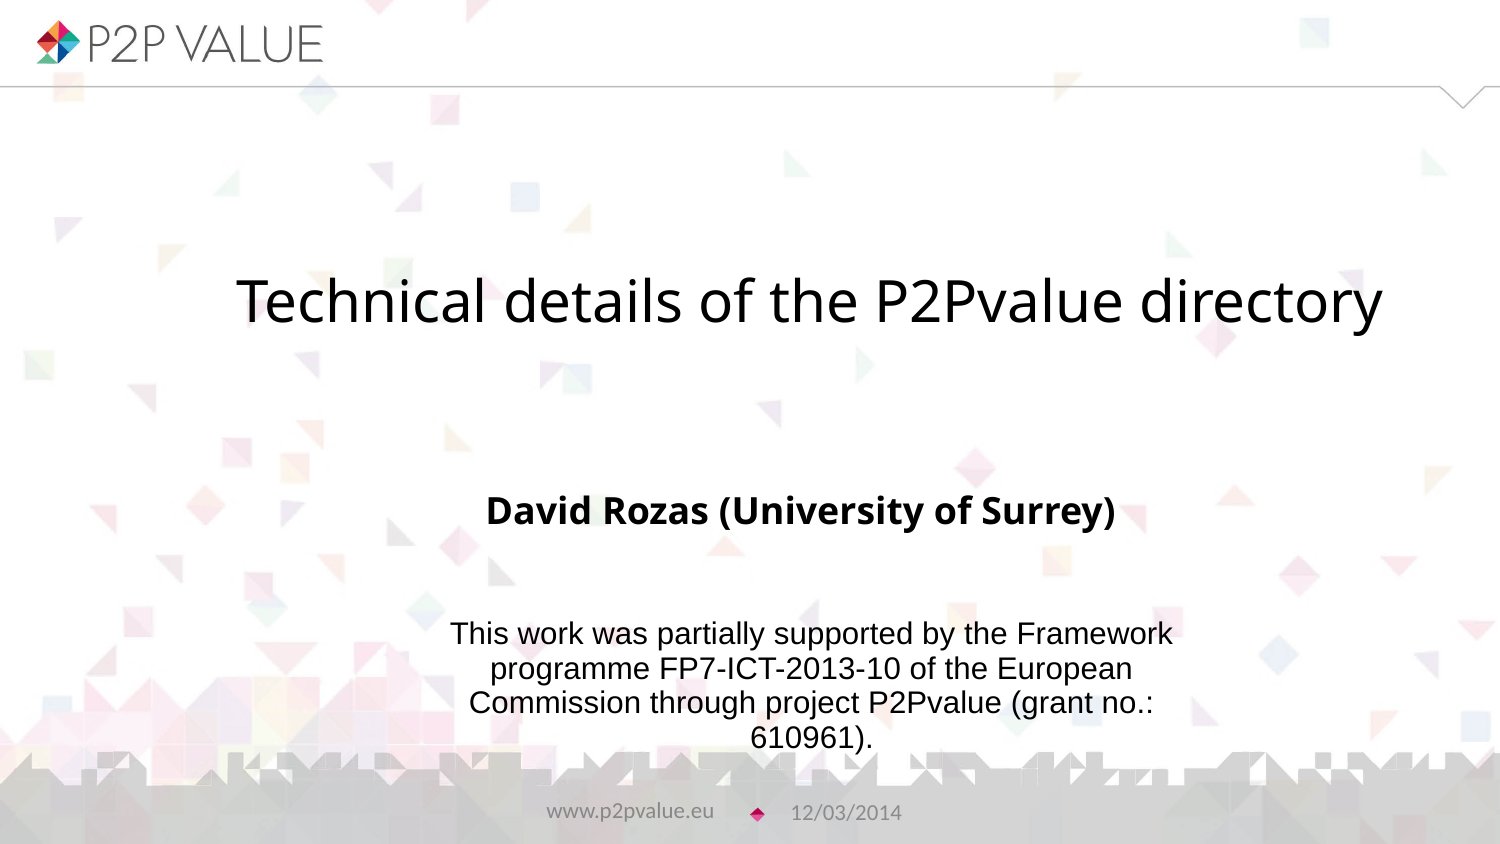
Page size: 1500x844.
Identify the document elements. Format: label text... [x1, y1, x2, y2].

text_box www.p2pvalue.eu [540, 789, 759, 829]
text_box This work was partially supported by the Framework programme FP7-ICT-2013-10 of the European Commission through project P2Pvalue (grant no.: 610961). [435, 608, 1231, 789]
slide_number 12/03/2014 [777, 788, 1470, 834]
subtitle David Rozas (University of Surrey) [390, 480, 1212, 571]
picture [0, 0, 1500, 844]
title Technical details of the P2Pvalue directory [195, 165, 1426, 433]
